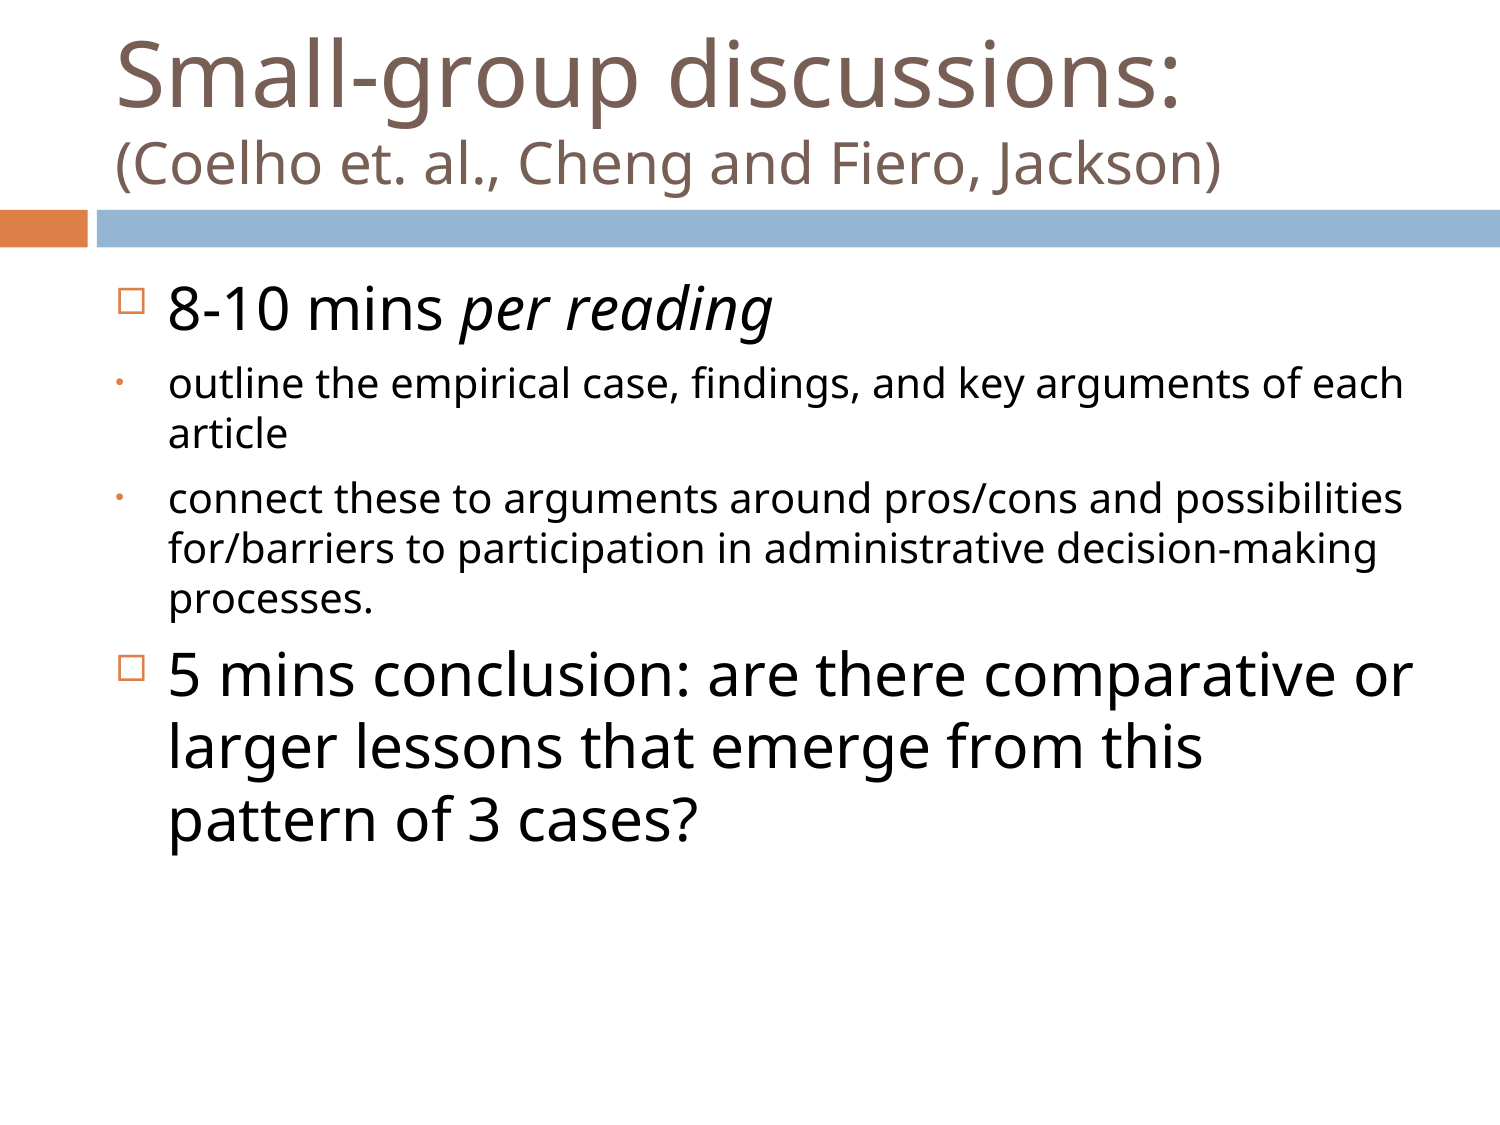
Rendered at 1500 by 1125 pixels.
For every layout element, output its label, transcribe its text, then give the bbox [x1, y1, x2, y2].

list 8-10 mins per reading outline the empirical case, findings, and key arguments of each article connect these to arguments around pros/cons and possibilities for/barriers to participation in administrative decision-making processes. 5 mins conclusion: are there comparative or larger lessons that emerge from this pattern of 3 cases? [100, 262, 1438, 1001]
title Small-group discussions: (Coelho et. al., Cheng and Fiero, Jackson) [100, 8, 1438, 204]
